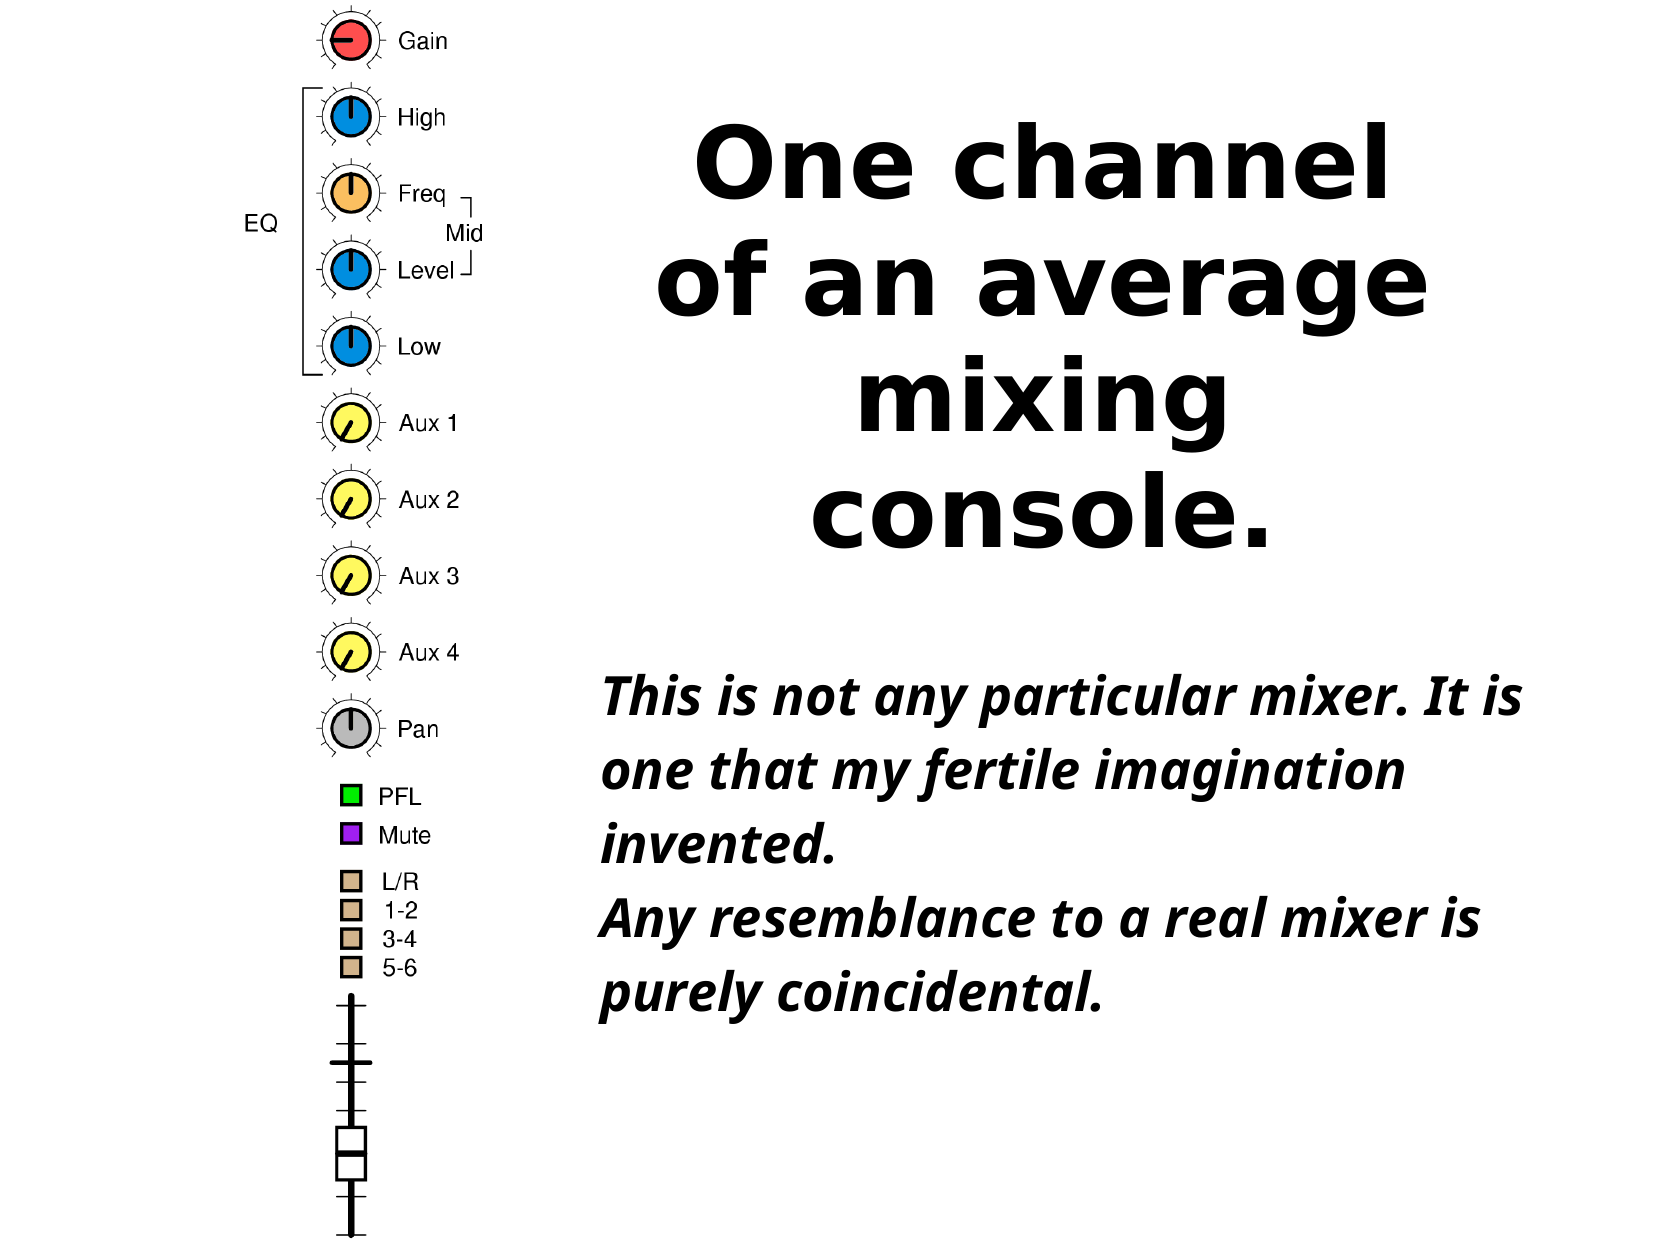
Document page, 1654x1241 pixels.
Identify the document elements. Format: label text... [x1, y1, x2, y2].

text_box One channel of an average mixing console. [655, 103, 1520, 574]
text_box This is not any particular mixer. It is one that my fertile imagination invented. Any resemblance to a real mixer is purely coincidental. [600, 597, 1582, 1089]
picture [239, 0, 488, 1241]
